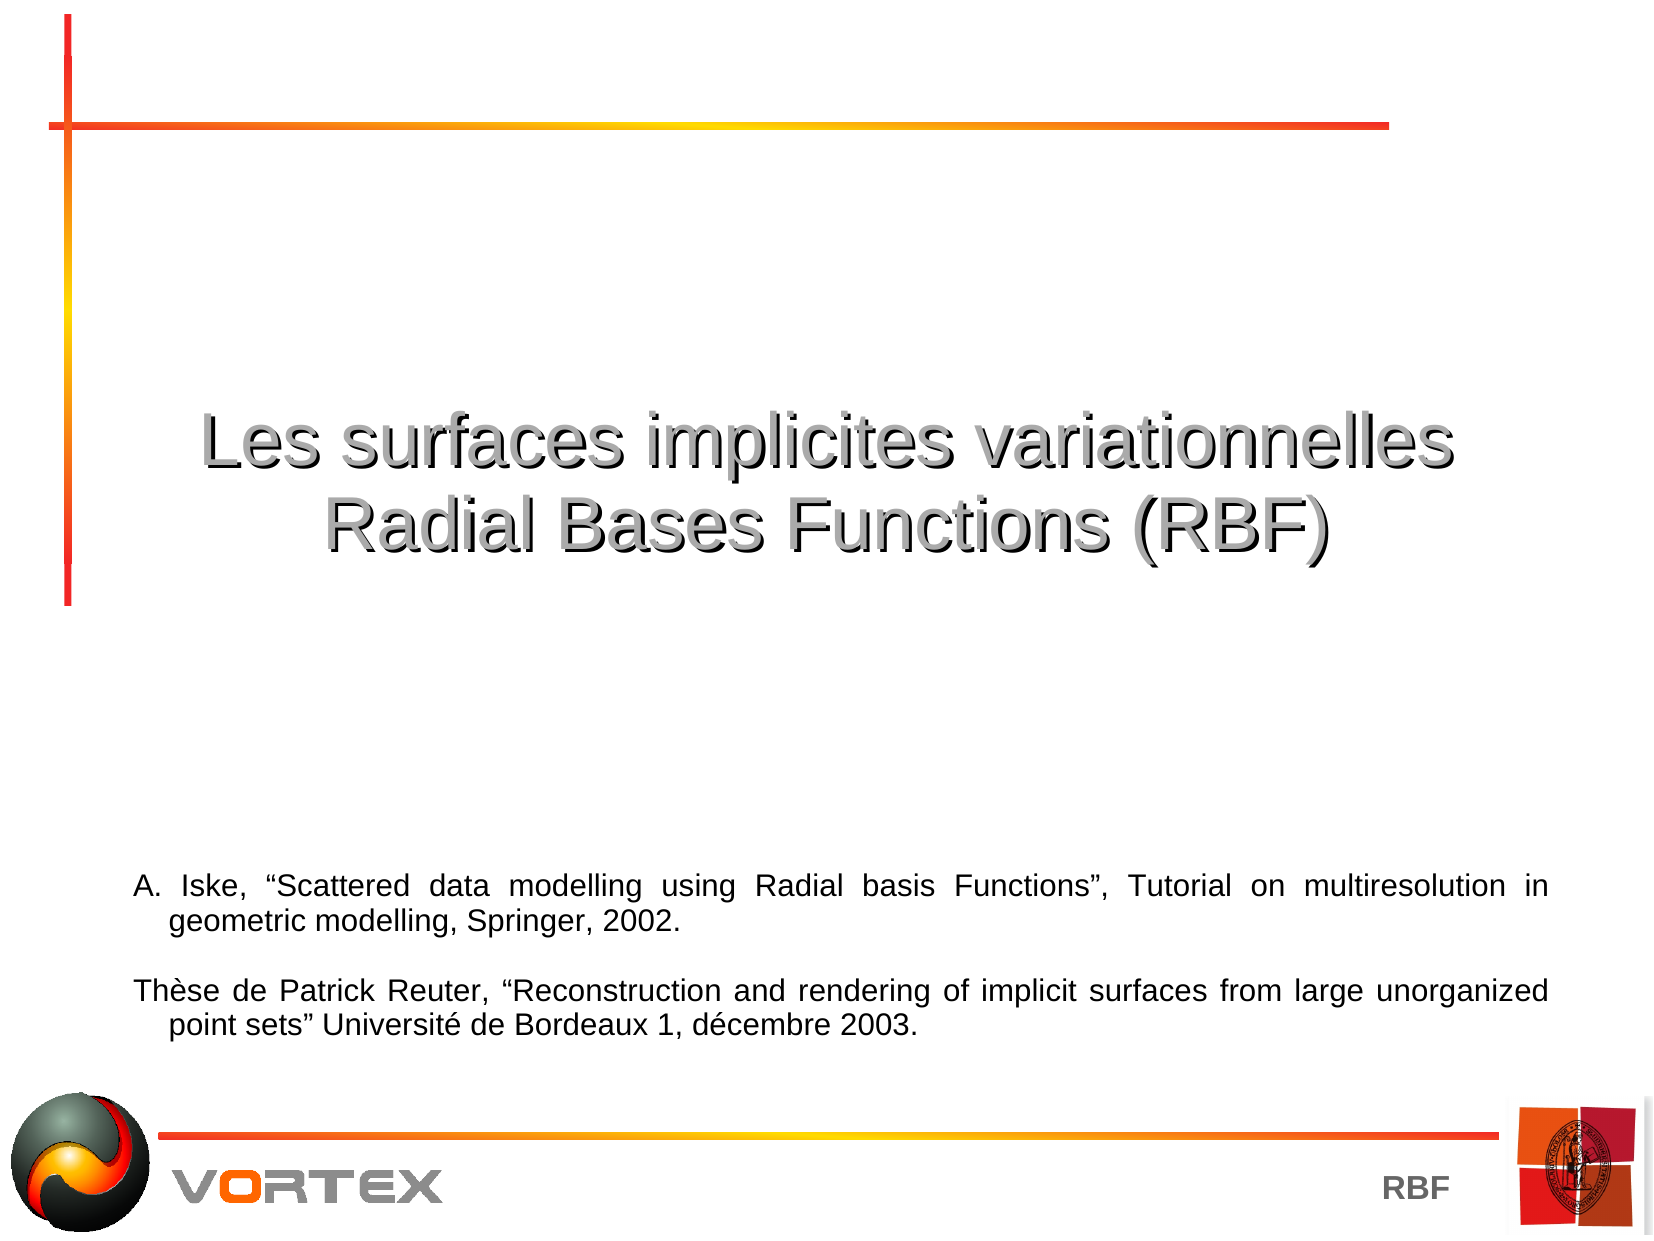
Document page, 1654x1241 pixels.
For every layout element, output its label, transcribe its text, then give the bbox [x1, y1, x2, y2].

picture [11, 1092, 443, 1232]
title Les surfaces implicites variationnelles Radial Bases Functions (RBF) [0, 302, 1654, 660]
text_box A. Iske, “Scattered data modelling using Radial basis Functions”, Tutorial on multiresolution in geometric modelling, Springer, 2002. Thèse de Patrick Reuter, “Reconstruction and rendering of implicit surfaces from large unorganized point sets” Université de Bordeaux 1, décembre 2003. [82, 861, 1567, 1069]
picture [1505, 1096, 1653, 1235]
